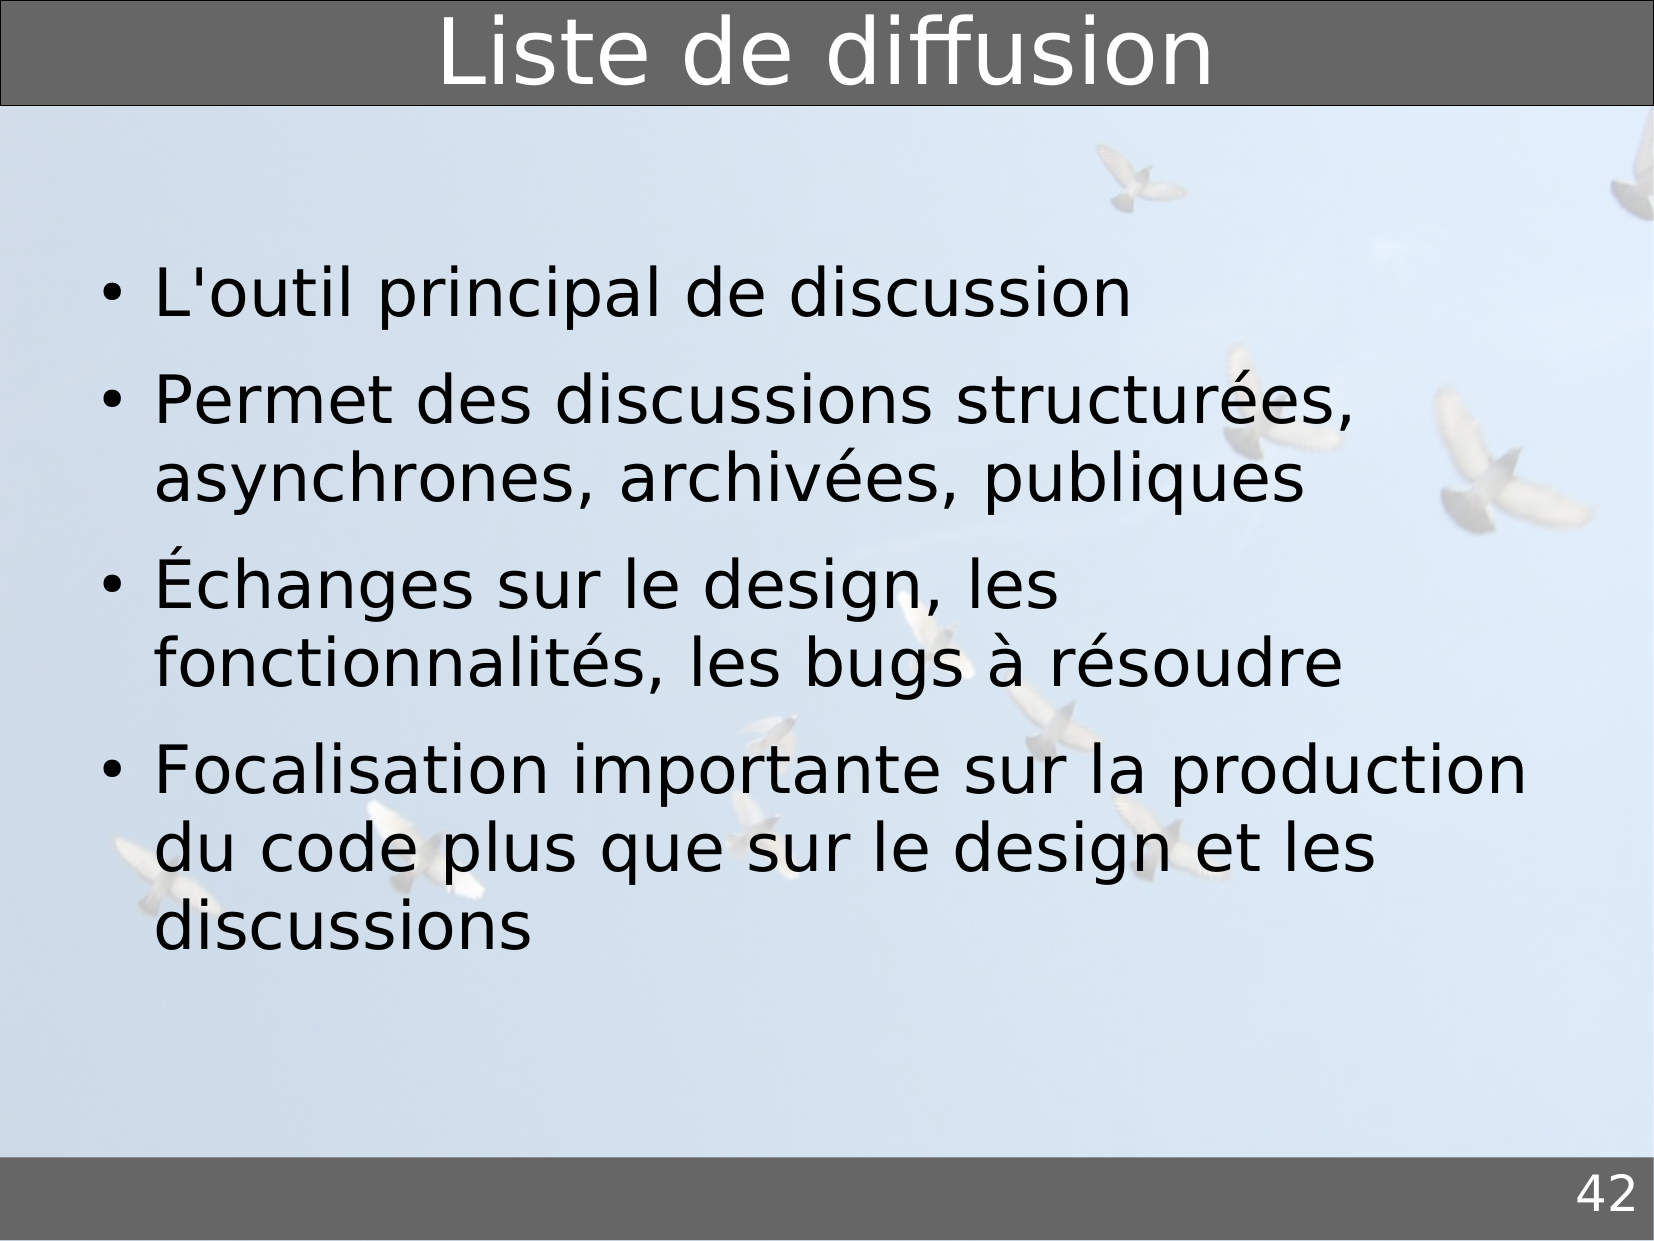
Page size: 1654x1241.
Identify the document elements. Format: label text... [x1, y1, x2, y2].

list L'outil principal de discussion Permet des discussions structurées, asynchrones, archivées, publiques Échanges sur le design, les fonctionnalités, les bugs à résoudre Focalisation importante sur la production du code plus que sur le design et les discussions [82, 254, 1571, 1094]
title Liste de diffusion [0, 0, 1654, 107]
